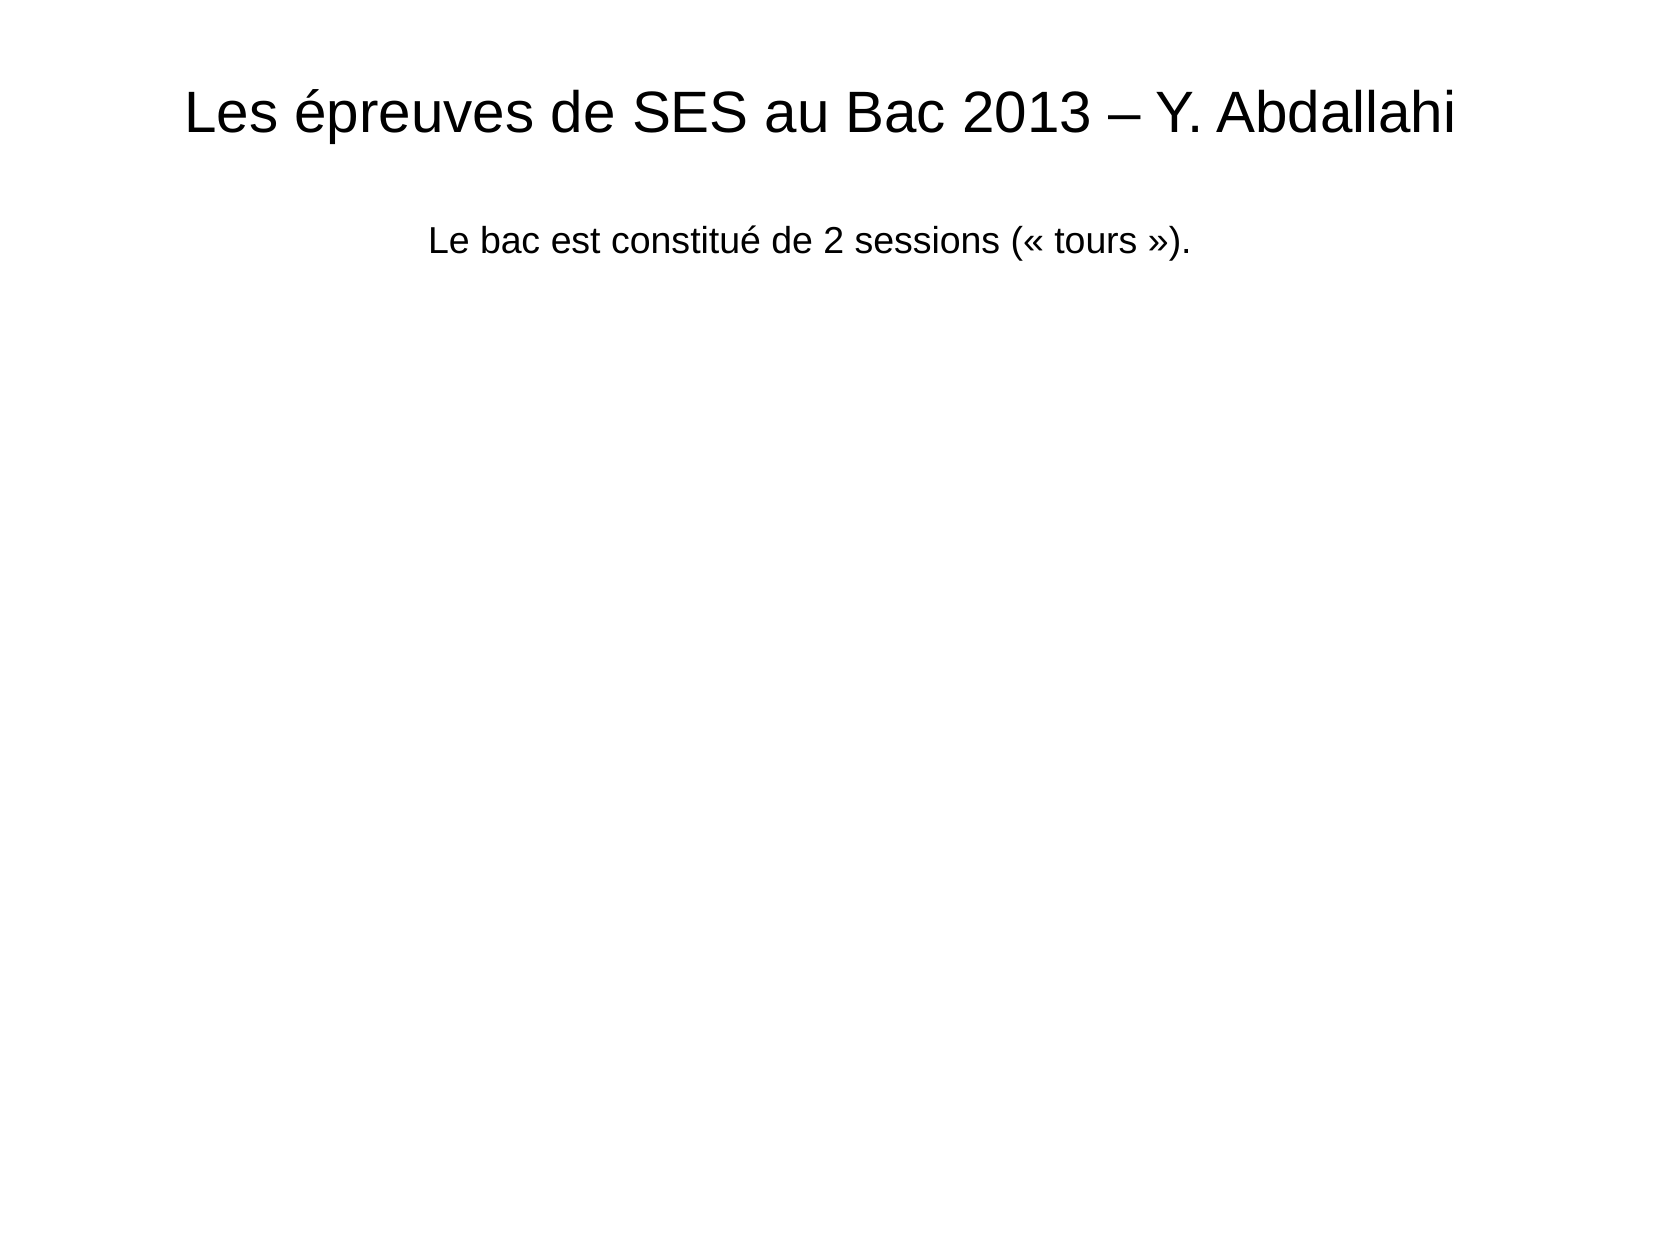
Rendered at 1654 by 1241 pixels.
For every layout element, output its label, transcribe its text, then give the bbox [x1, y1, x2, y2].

title Les épreuves de SES au Bac 2013 – Y. Abdallahi [76, 53, 1566, 172]
text_box Le bac est constitué de 2 sessions (« tours »). [413, 212, 1209, 270]
